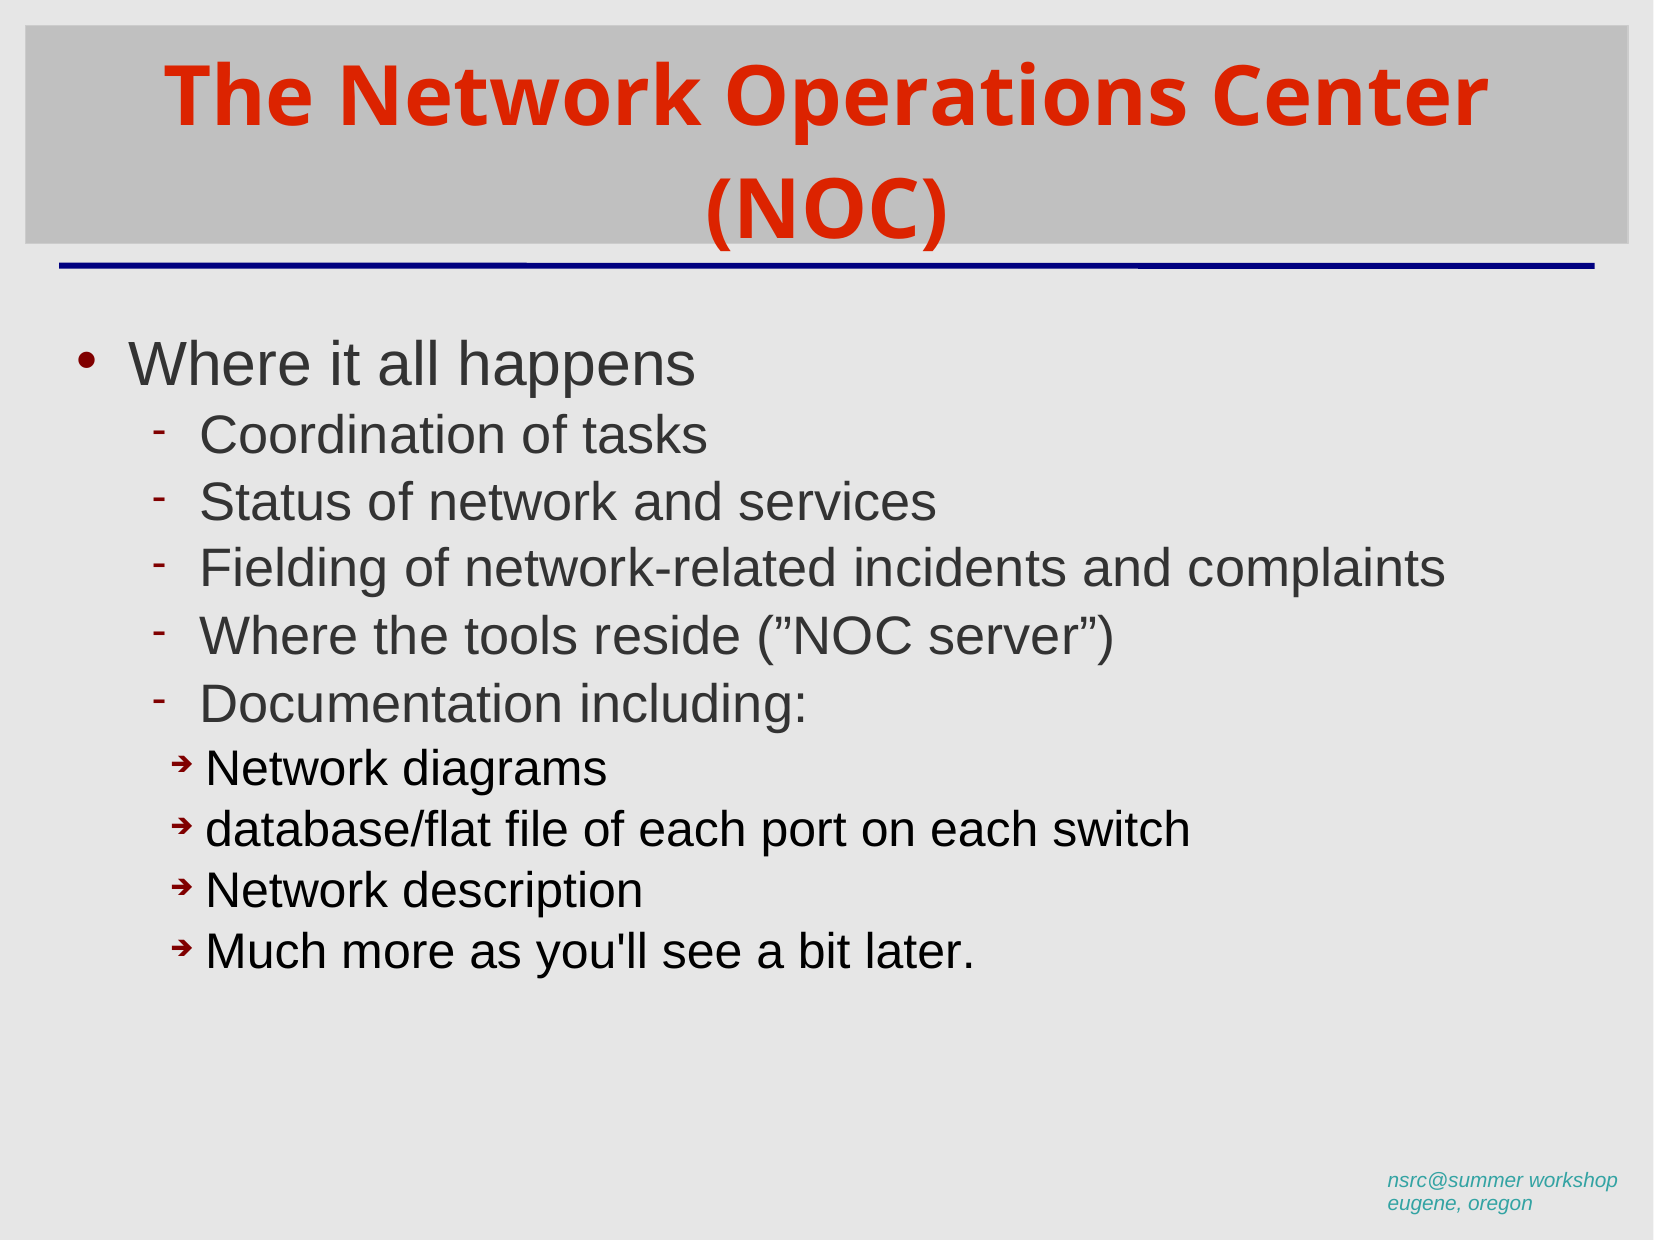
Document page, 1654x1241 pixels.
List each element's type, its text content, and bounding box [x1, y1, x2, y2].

title The Network Operations Center (NOC)‏ [121, 46, 1534, 254]
list Where it all happens Coordination of tasks Status of network and services Fielding of network-related incidents and complaints Where the tools reside (”NOC server”)‏ Documentation including: Network diagrams database/flat file of each port on each switch Network description Much more as you'll see a bit later. [59, 322, 1595, 1152]
